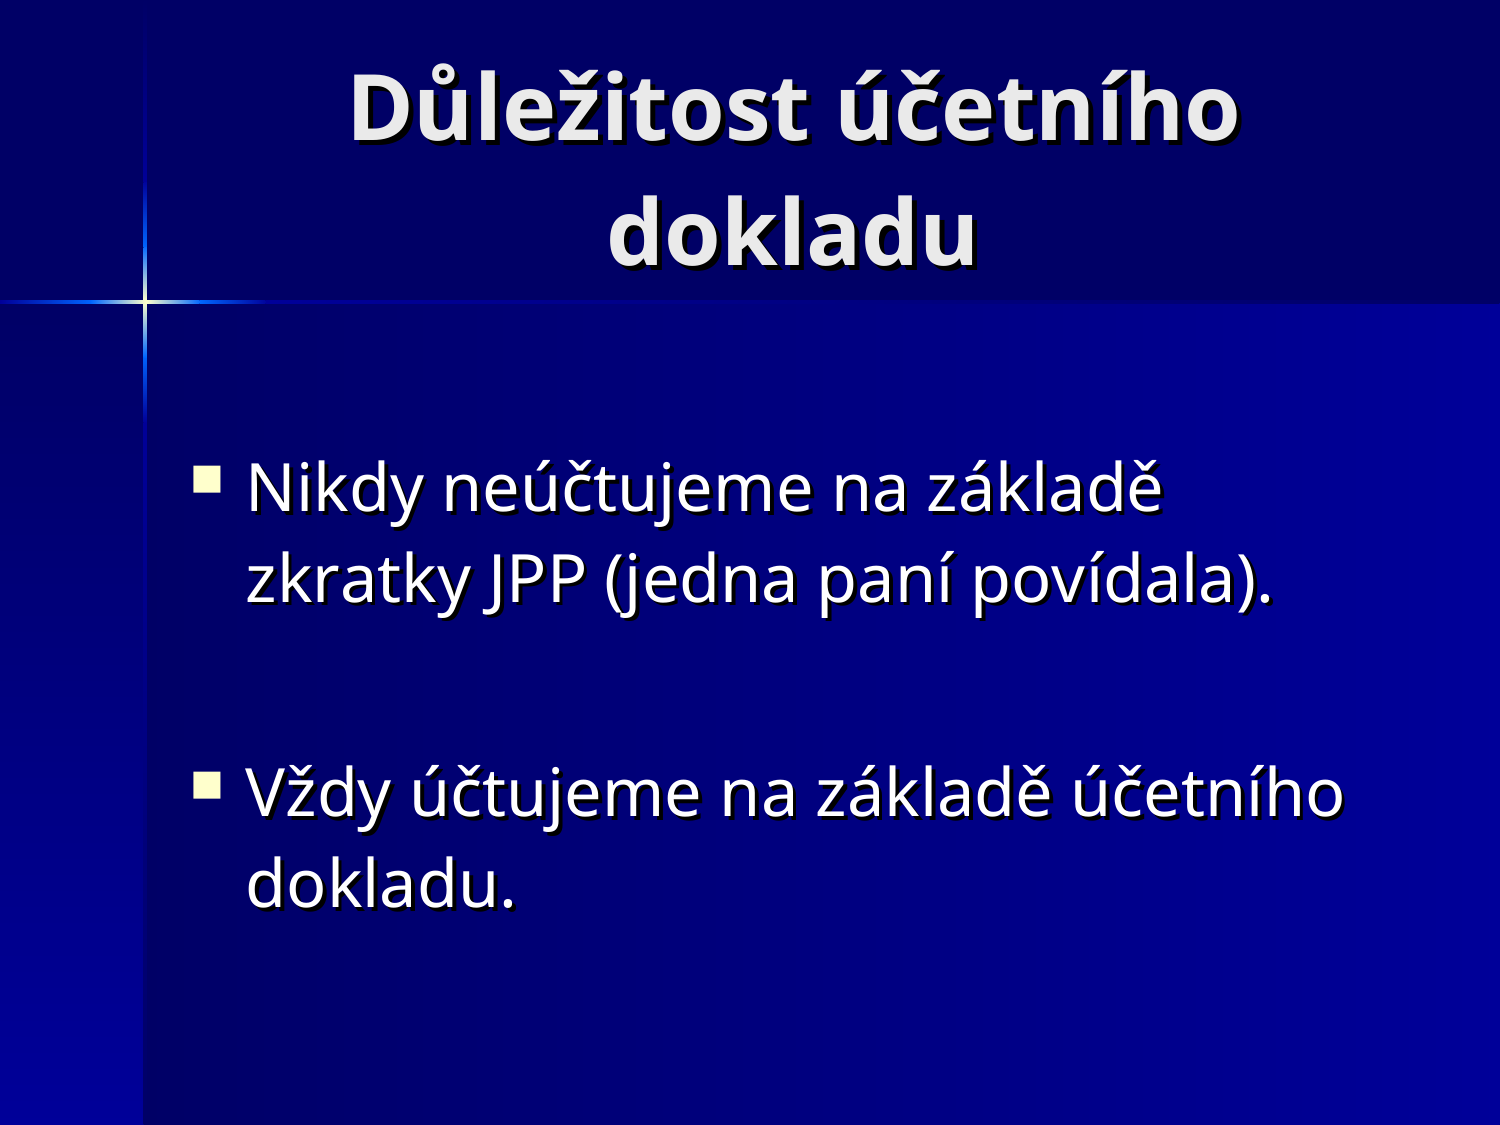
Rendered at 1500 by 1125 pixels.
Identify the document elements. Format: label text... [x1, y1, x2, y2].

list Nikdy neúčtujeme na základě zkratky JPP (jedna paní povídala). Vždy účtujeme na základě účetního dokladu. [174, 324, 1413, 1001]
title Důležitost účetního dokladu [174, 48, 1413, 286]
